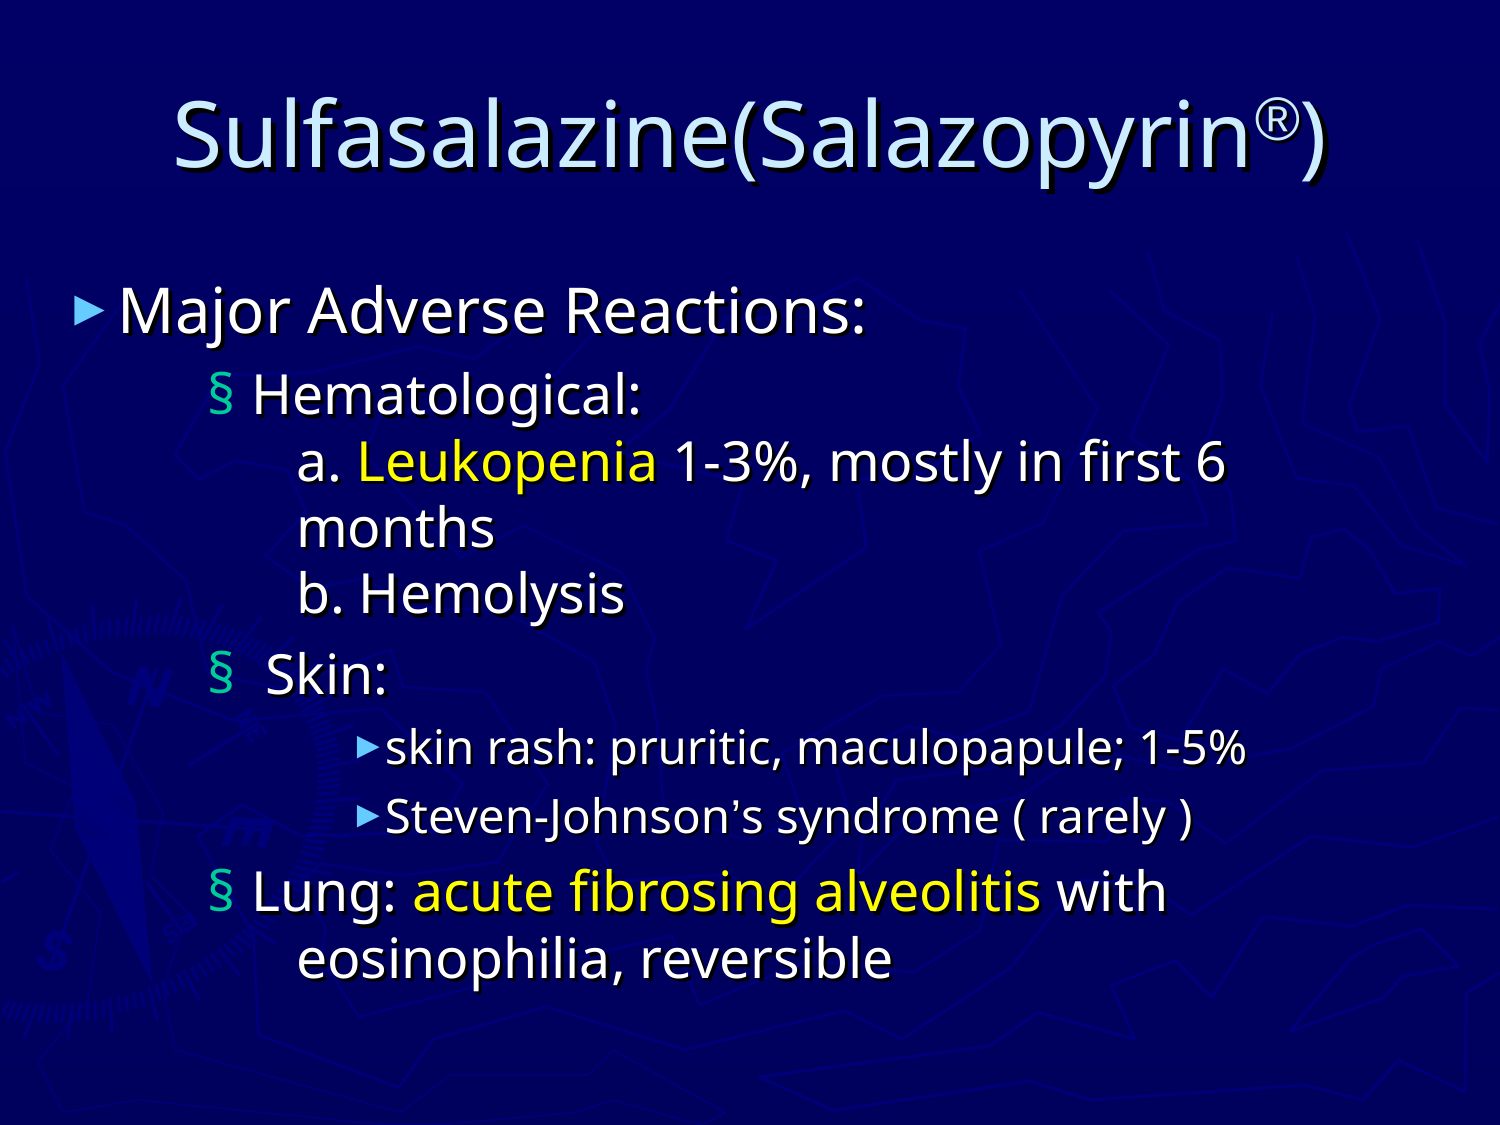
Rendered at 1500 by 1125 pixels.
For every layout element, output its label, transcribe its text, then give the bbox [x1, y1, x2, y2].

title Sulfasalazine(Salazopyrin®) [49, 37, 1451, 225]
list Major Adverse Reactions: Hematological: a. Leukopenia 1-3%, mostly in first 6 months b. Hemolysis Skin: skin rash: pruritic, maculopapule; 1-5% Steven-Johnson’s syndrome ( rarely ) Lung: acute fibrosing alveolitis with eosinophilia, reversible [49, 262, 1451, 1001]
